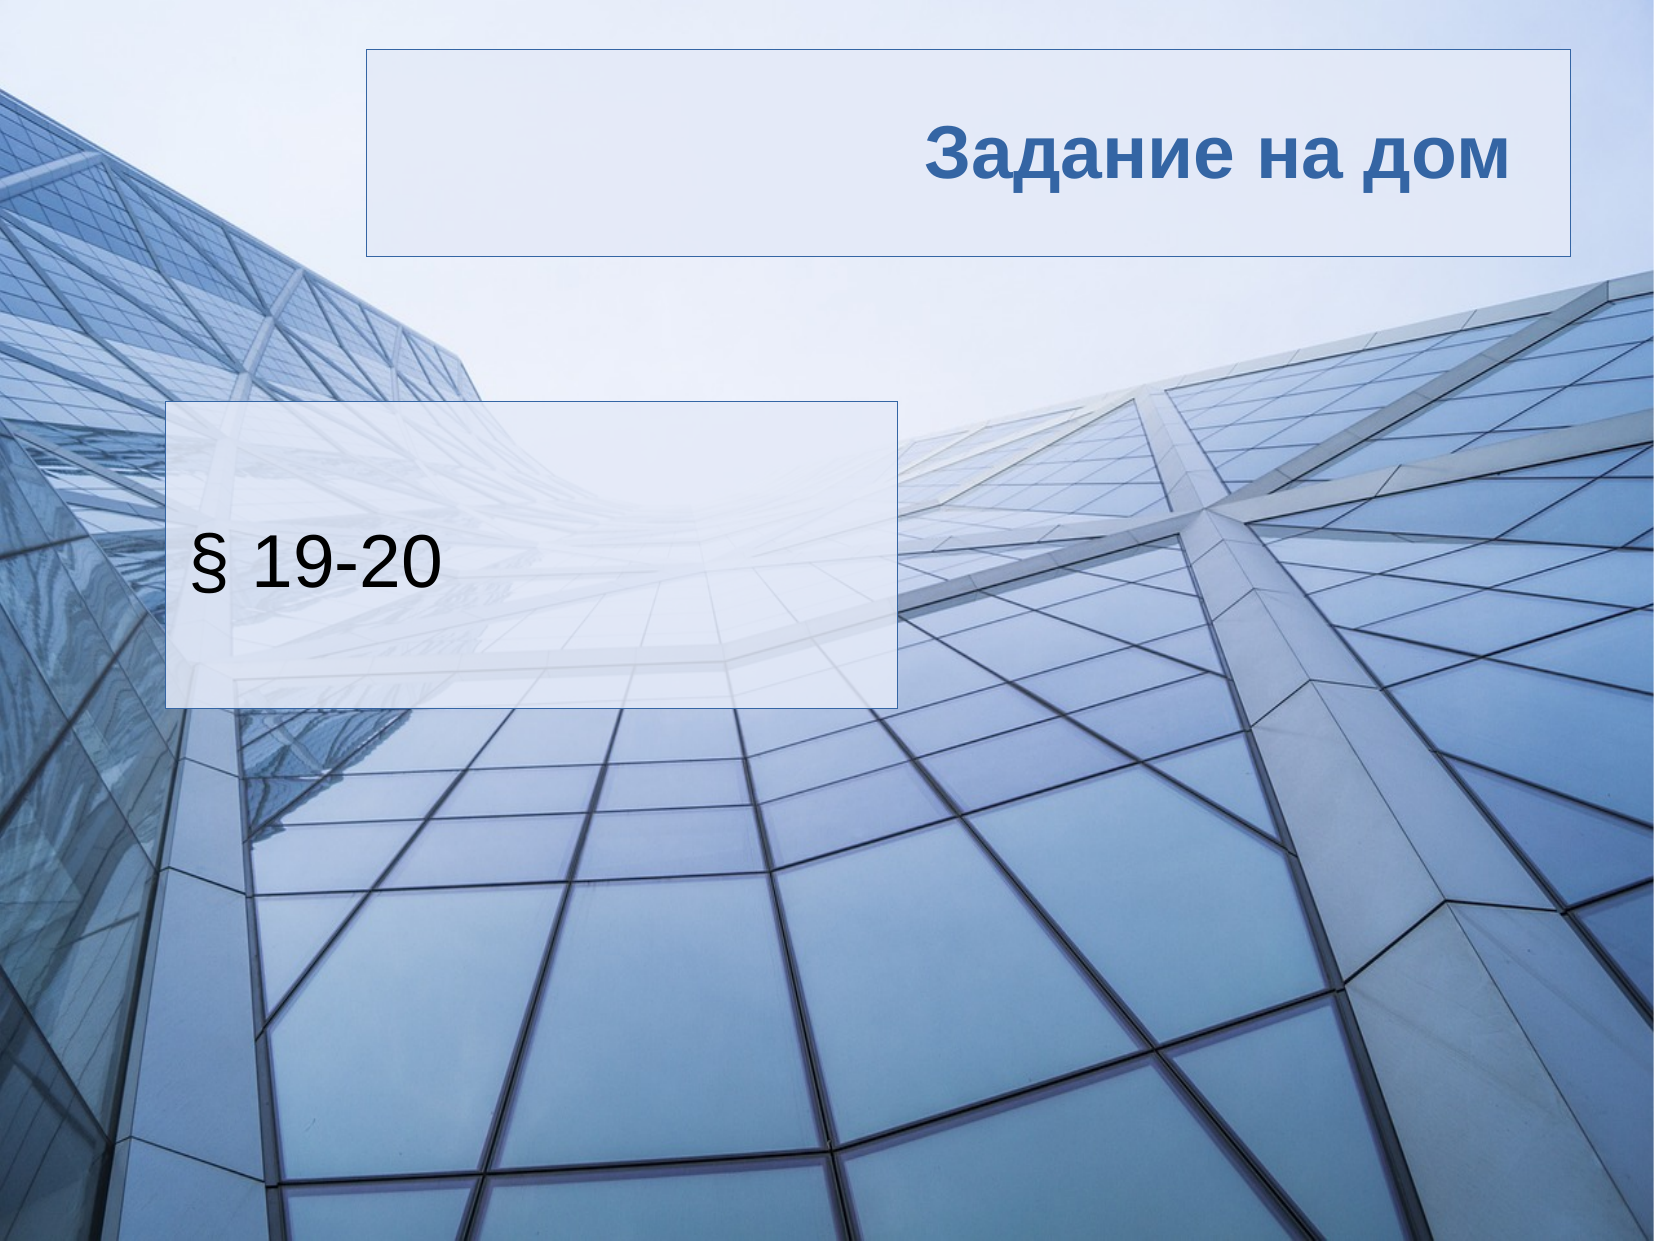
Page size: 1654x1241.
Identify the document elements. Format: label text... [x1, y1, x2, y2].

picture [0, 0, 1654, 1241]
text_box § 19-20 [165, 401, 898, 709]
title Задание на дом [366, 49, 1571, 257]
